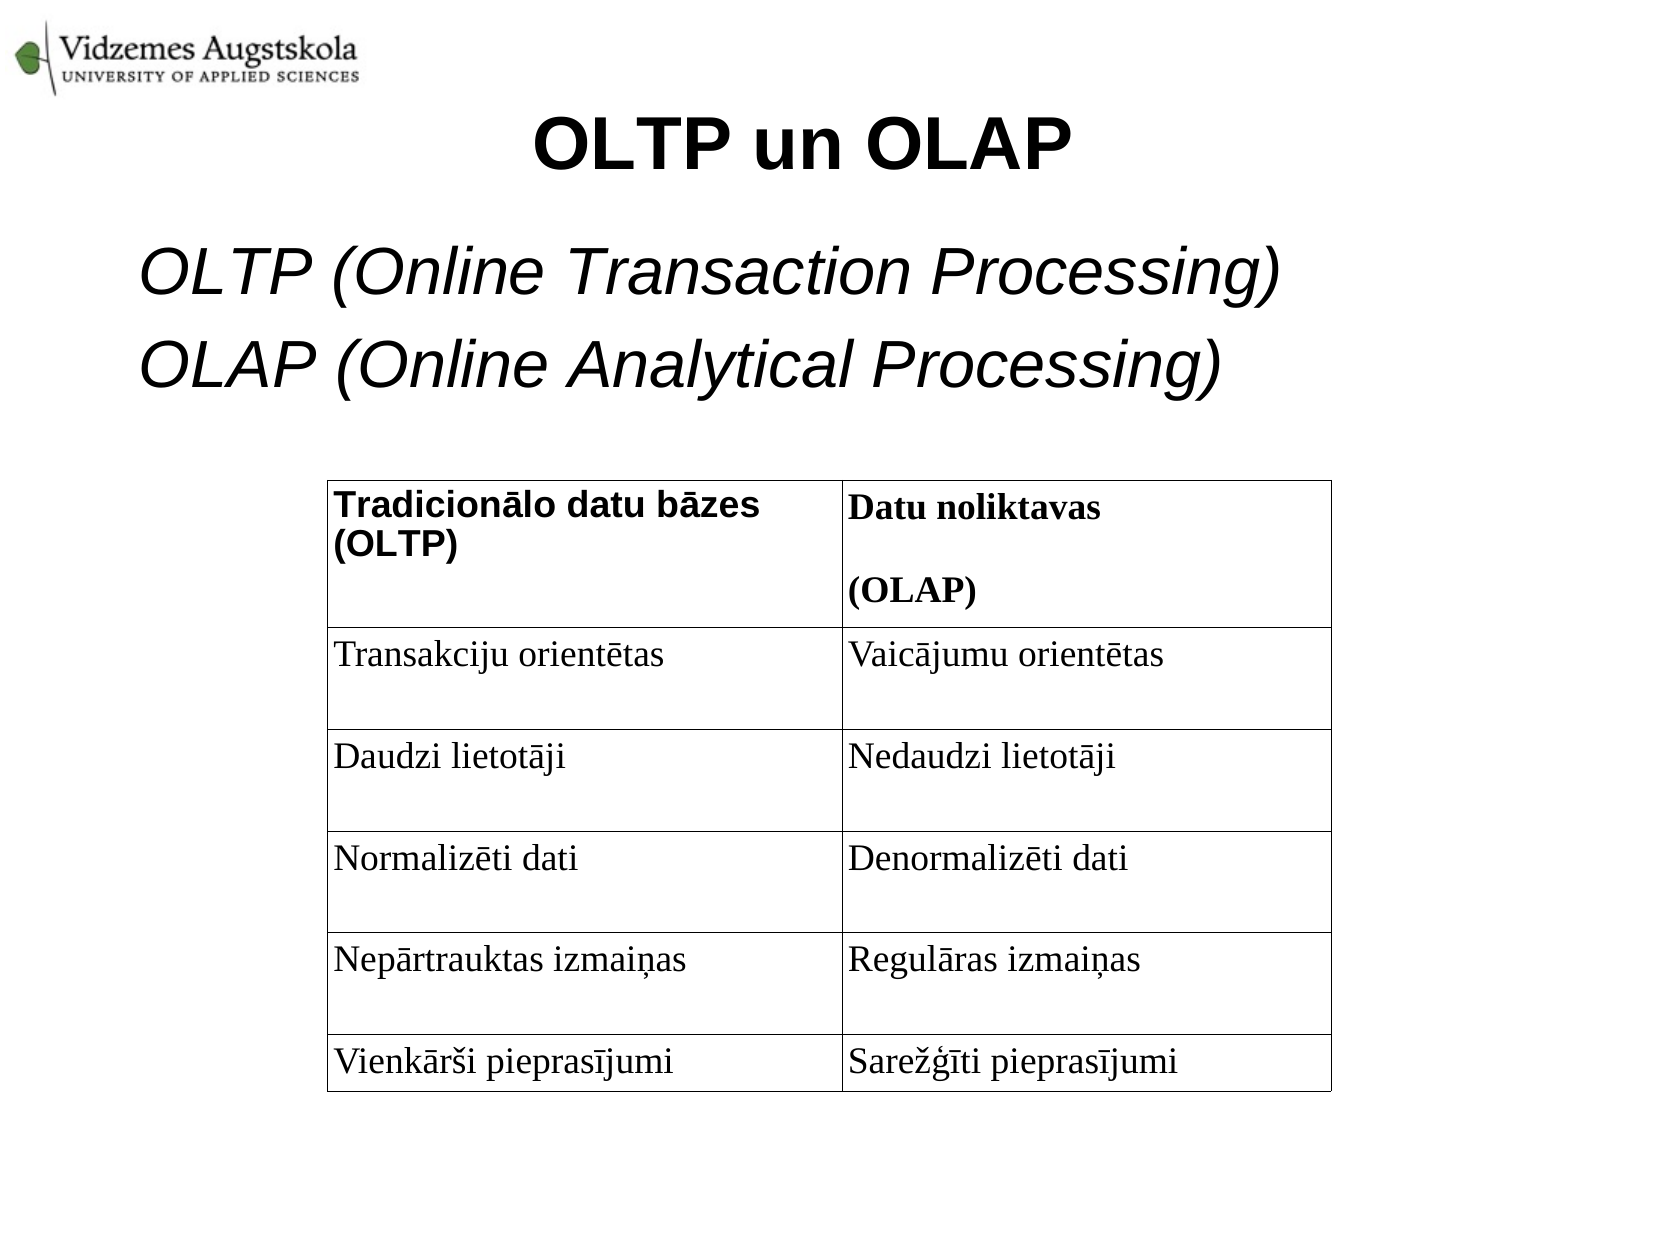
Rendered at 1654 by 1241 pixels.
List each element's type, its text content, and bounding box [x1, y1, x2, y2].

table_cell Normalizēti dati [328, 832, 842, 932]
table_cell Vaicājumu orientētas [843, 628, 1331, 729]
title OLTP un OLAP [94, 96, 1512, 195]
table_cell Transakciju orientētas [328, 628, 842, 729]
table_cell Denormalizēti dati [843, 832, 1331, 932]
table_cell Regulāras izmaiņas [843, 933, 1331, 1034]
list OLTP (Online Transaction Processing) OLAP (Online Analytical Processing) [82, 236, 1569, 461]
table_header Tradicionālo datu bāzes (OLTP) [328, 481, 842, 627]
table_header Datu noliktavas (OLAP) [843, 481, 1331, 627]
picture [5, 2, 368, 113]
table_cell Sarežģīti pieprasījumi [843, 1035, 1331, 1091]
table_cell Nedaudzi lietotāji [843, 730, 1331, 831]
table_cell Nepārtrauktas izmaiņas [328, 933, 842, 1034]
table_cell Vienkārši pieprasījumi [328, 1035, 842, 1091]
table_cell Daudzi lietotāji [328, 730, 842, 831]
